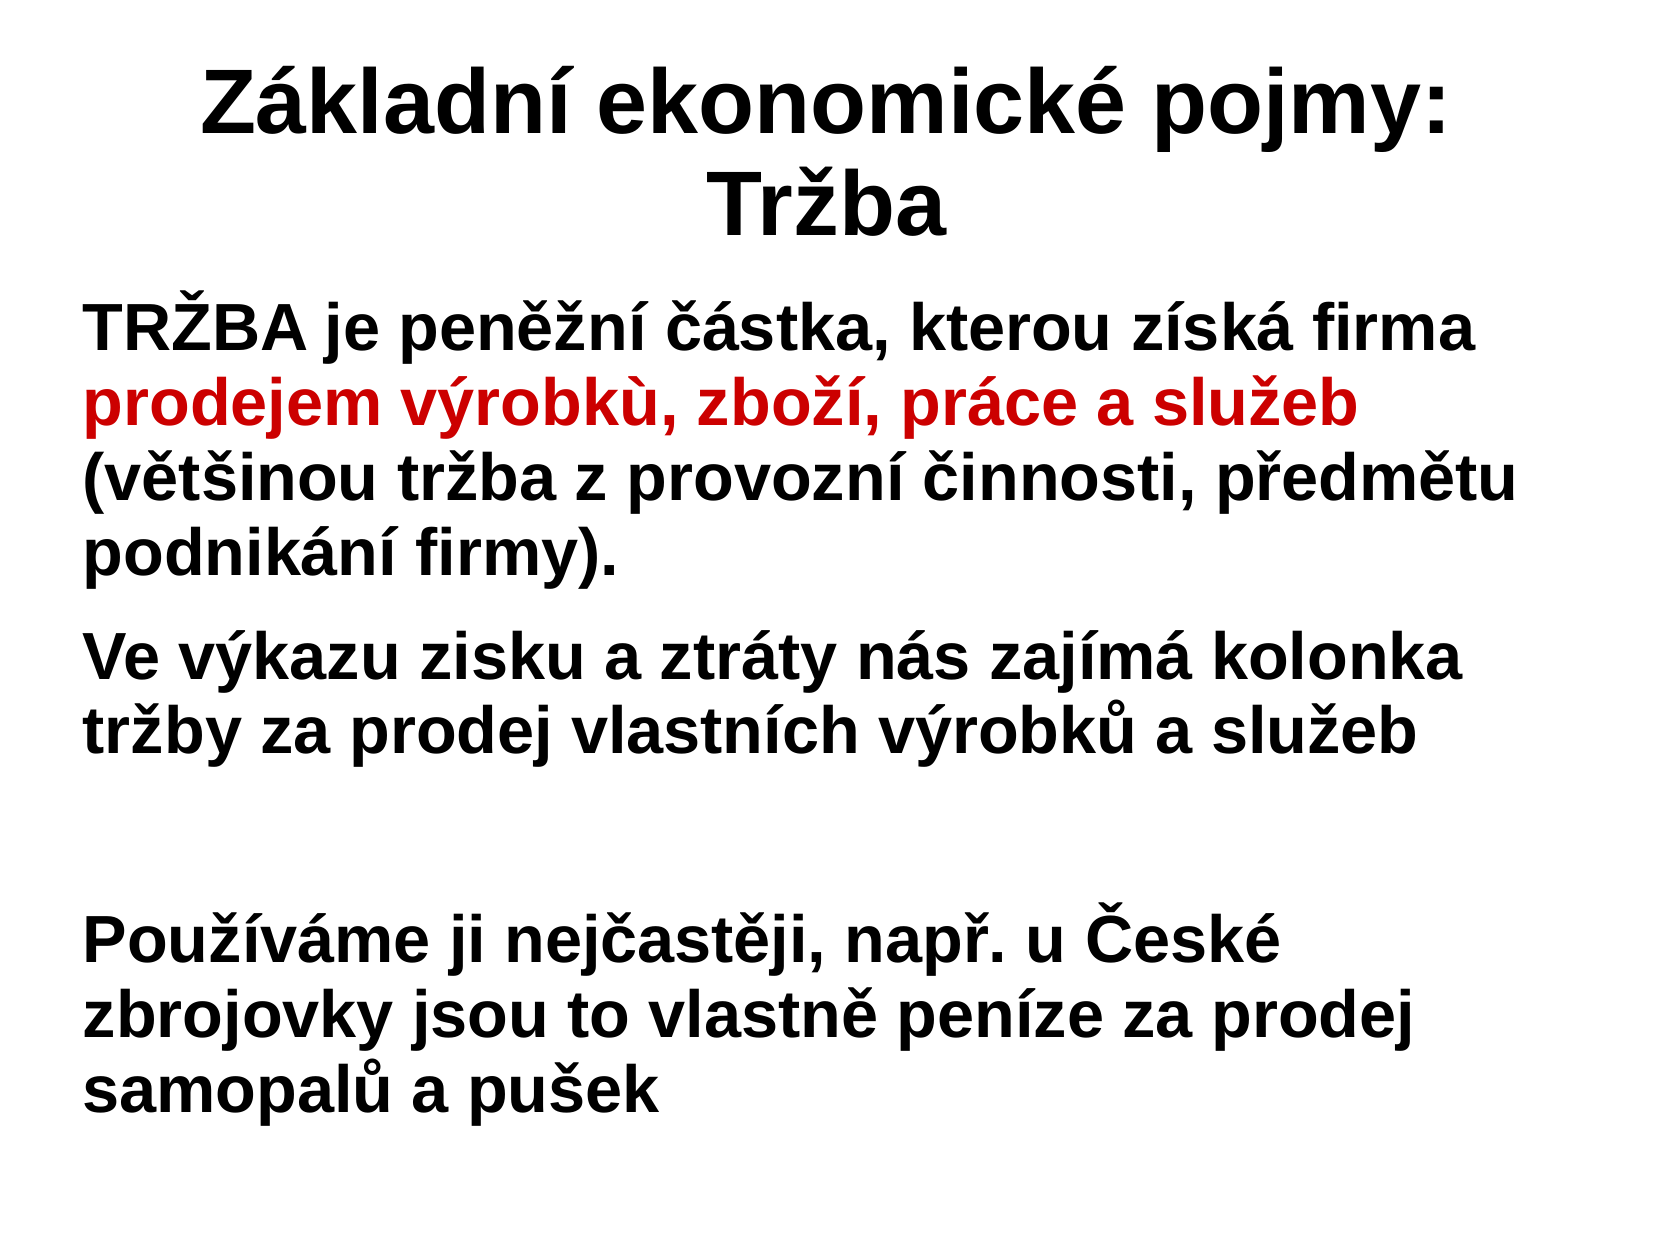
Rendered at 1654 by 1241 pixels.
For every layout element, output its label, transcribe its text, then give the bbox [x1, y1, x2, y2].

title Základní ekonomické pojmy: Tržba [82, 49, 1571, 257]
list TRŽBA je peněžní částka, kterou získá firma prodejem výrobkù, zboží, práce a služeb (většinou tržba z provozní činnosti, předmětu podnikání firmy). Ve výkazu zisku a ztráty nás zajímá kolonka tržby za prodej vlastních výrobků a služeb Používáme ji nejčastěji, např. u České zbrojovky jsou to vlastně peníze za prodej samopalů a pušek [82, 290, 1571, 1127]
